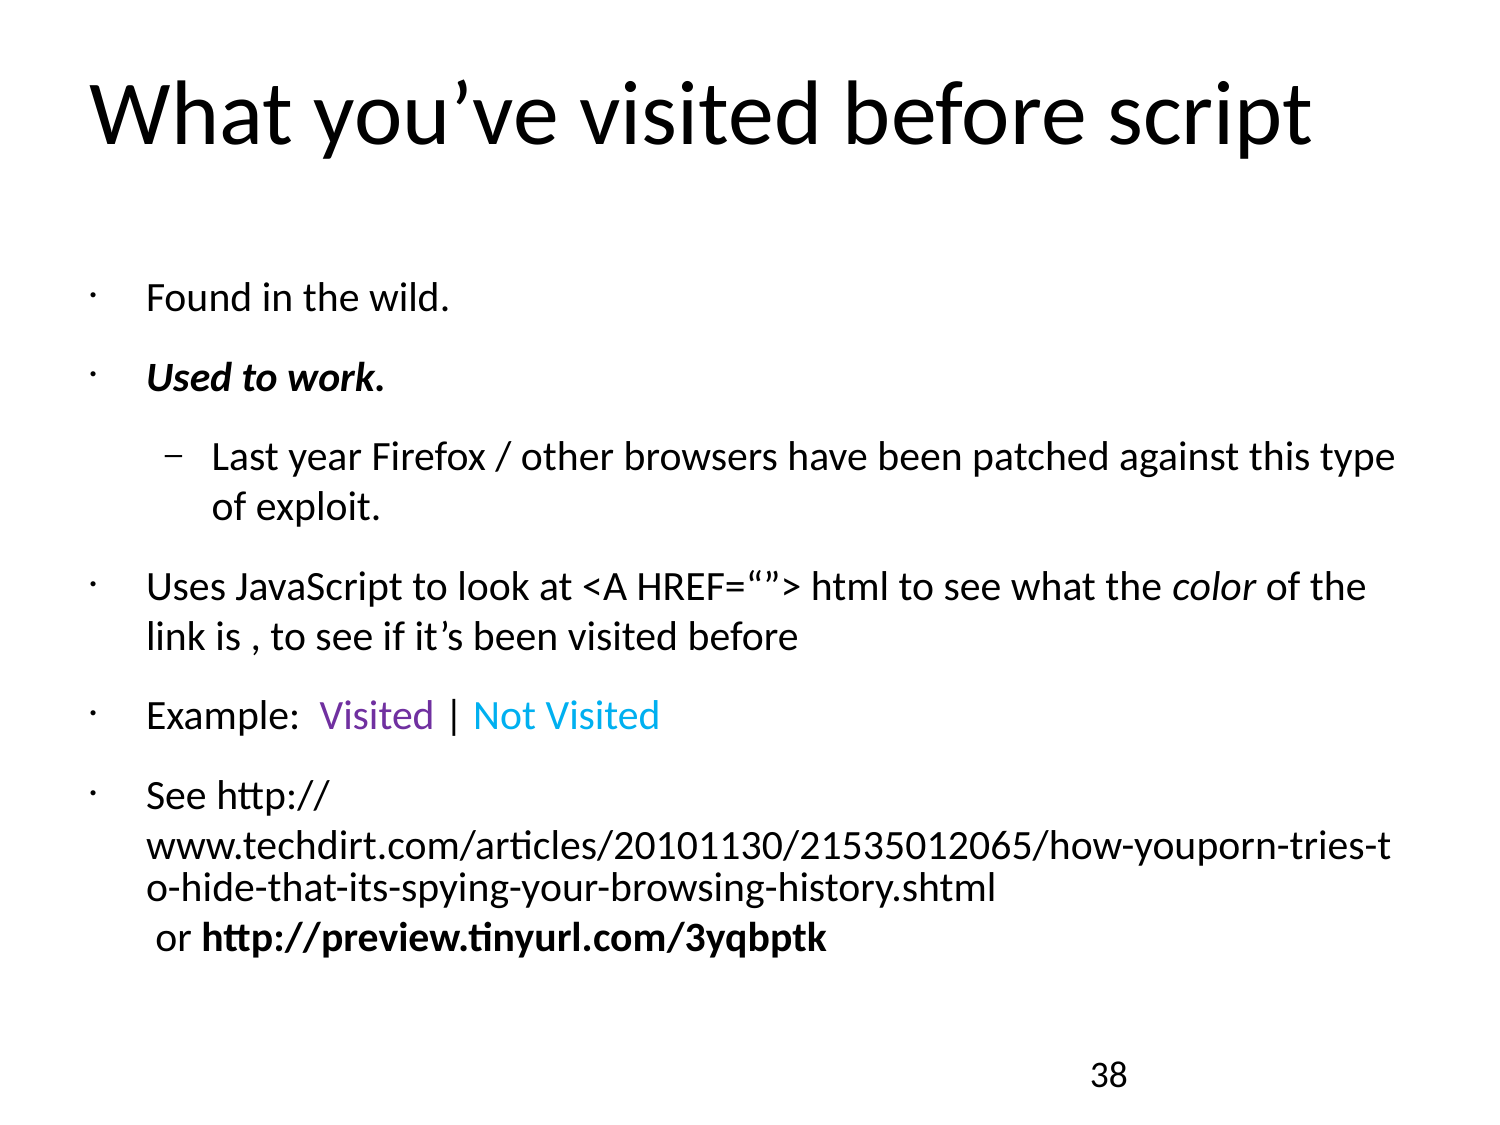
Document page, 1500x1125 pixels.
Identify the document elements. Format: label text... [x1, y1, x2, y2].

title What you’ve visited before script [75, 45, 1425, 233]
list Found in the wild. Used to work. Last year Firefox / other browsers have been patched against this type of exploit. Uses JavaScript to look at <A HREF=“”> html to see what the color of the link is , to see if it’s been visited before Example: Visited | Not Visited See http://www.techdirt.com/articles/20101130/21535012065/how-youporn-tries-to-hide-that-its-spying-your-browsing-history.shtml or http://preview.tinyurl.com/3yqbptk [75, 262, 1425, 1005]
slide_number <number> [1074, 1042, 1425, 1103]
